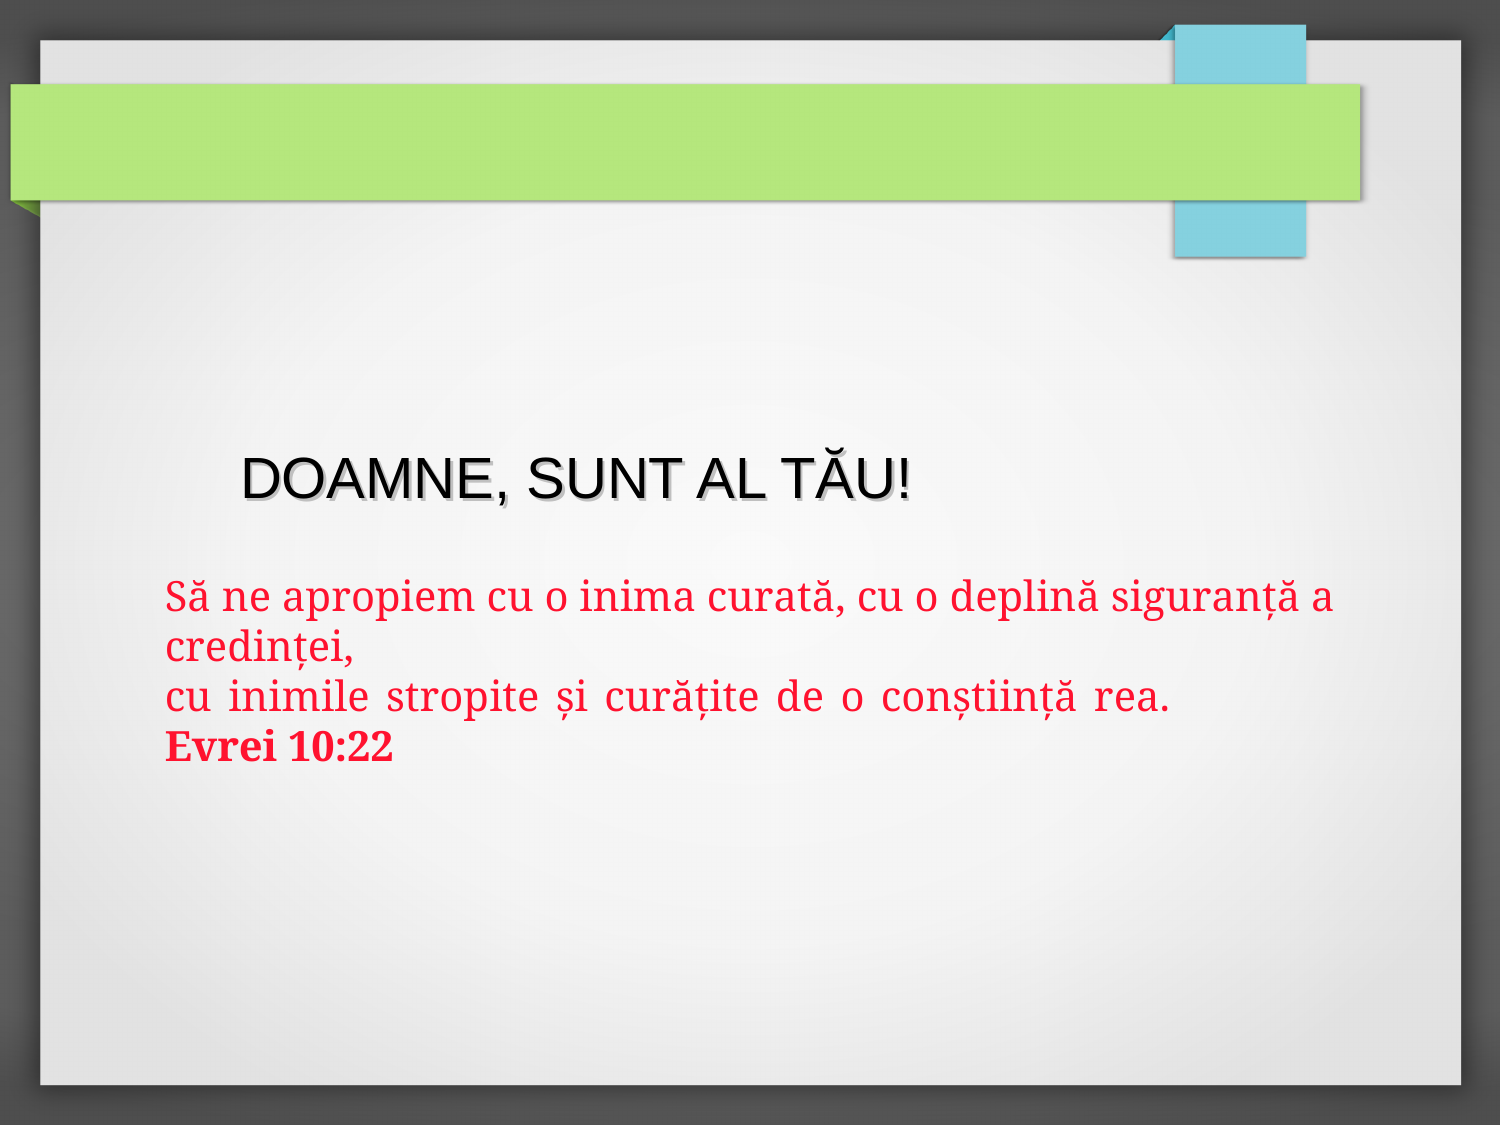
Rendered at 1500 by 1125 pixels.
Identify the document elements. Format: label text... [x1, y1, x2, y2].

picture [0, 0, 1500, 1125]
text_box Să ne apropiem cu o inima curată, cu o deplină siguranţă a credinţei, cu inimile stropite şi curăţite de o conştiinţă rea. Evrei 10:22 [150, 562, 1351, 901]
title DOAMNE, SUNT AL TĂU! [225, 304, 1276, 518]
